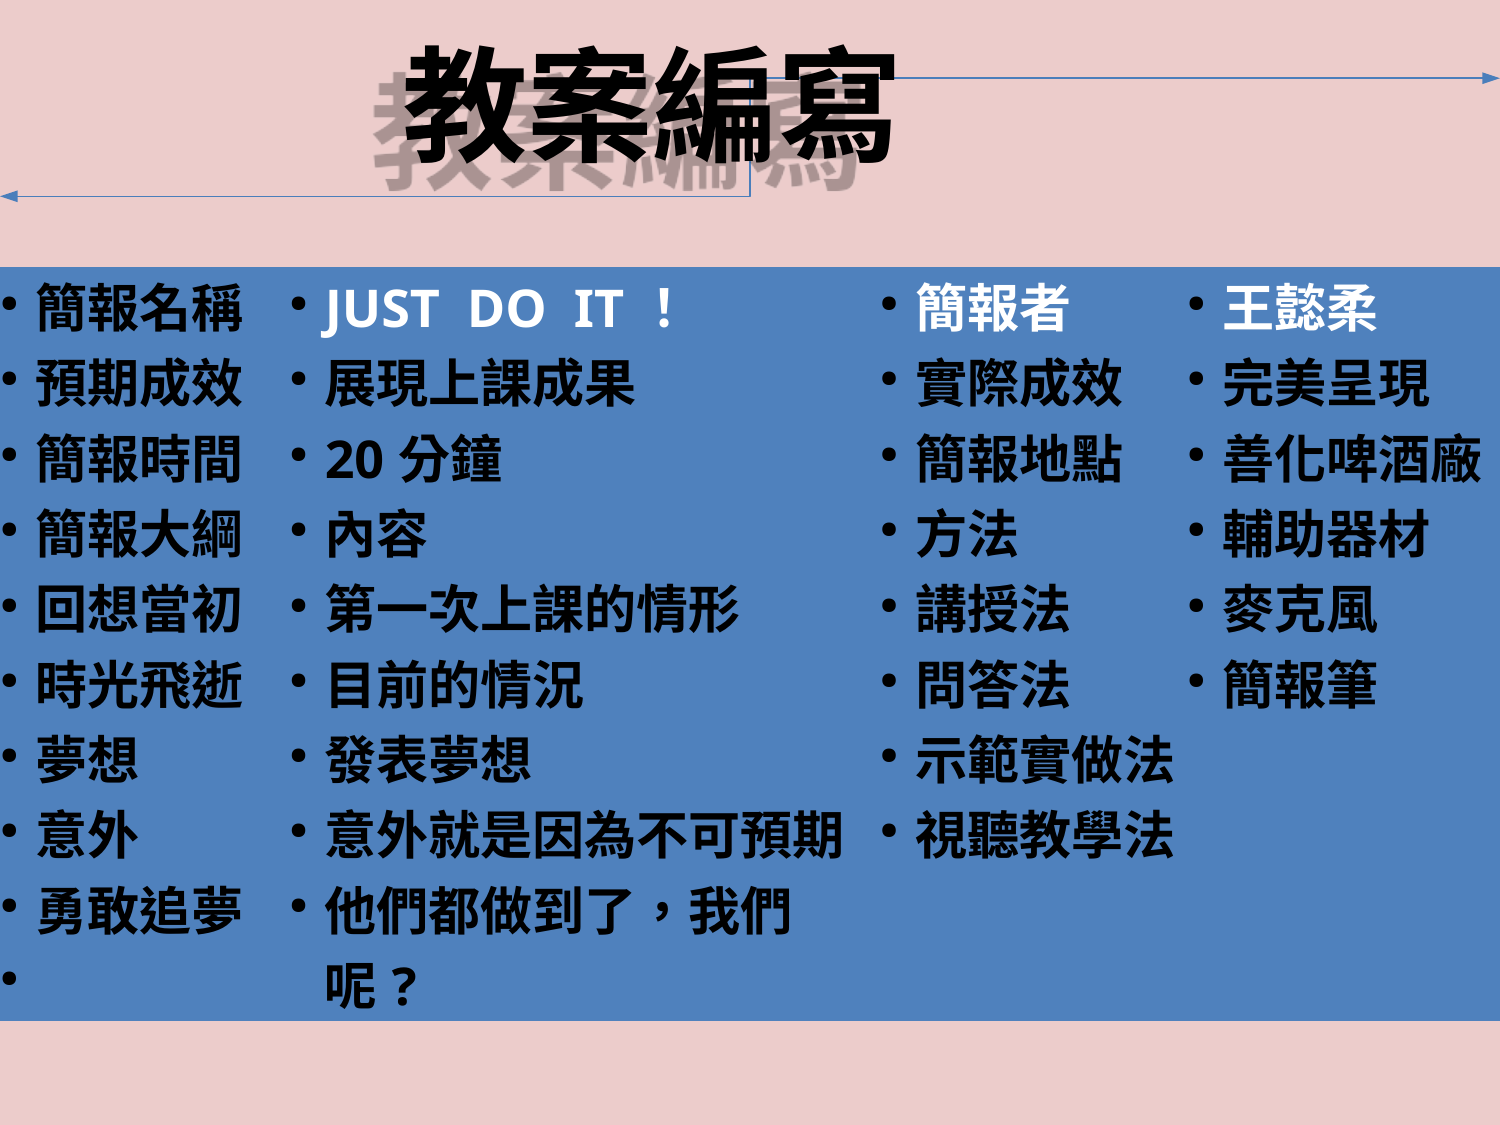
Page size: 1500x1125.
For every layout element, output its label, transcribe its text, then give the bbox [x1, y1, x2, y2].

table_cell 簡報地點 [880, 418, 1187, 494]
table_header 簡報者 [880, 267, 1187, 343]
table_cell 講授法 問答法 示範實做法 視聽教學法 [880, 569, 1187, 1021]
table_header 簡報名稱 [0, 267, 289, 343]
table_header 王懿柔 [1187, 267, 1500, 343]
table_header JUST DO IT！ [289, 267, 880, 343]
table_cell 內容 [289, 494, 880, 569]
table_cell 完美呈現 [1187, 343, 1500, 418]
table_cell 第一次上課的情形 目前的情況 發表夢想 意外就是因為不可預期 他們都做到了，我們呢? [289, 569, 880, 1021]
table_cell 方法 [880, 494, 1187, 569]
table_cell 實際成效 [880, 343, 1187, 418]
table_cell 20分鐘 [289, 418, 880, 494]
table_cell 簡報時間 [0, 418, 289, 494]
title 教案編寫 [171, 0, 1134, 197]
table_cell 簡報大綱 [0, 494, 289, 569]
table_cell 輔助器材 [1187, 494, 1500, 569]
table_cell 善化啤酒廠 [1187, 418, 1500, 494]
table_cell 回想當初 時光飛逝 夢想 意外 勇敢追夢 [0, 569, 289, 1021]
table_cell 預期成效 [0, 343, 289, 418]
table_cell 展現上課成果 [289, 343, 880, 418]
table_cell 麥克風 簡報筆 [1187, 569, 1500, 1021]
